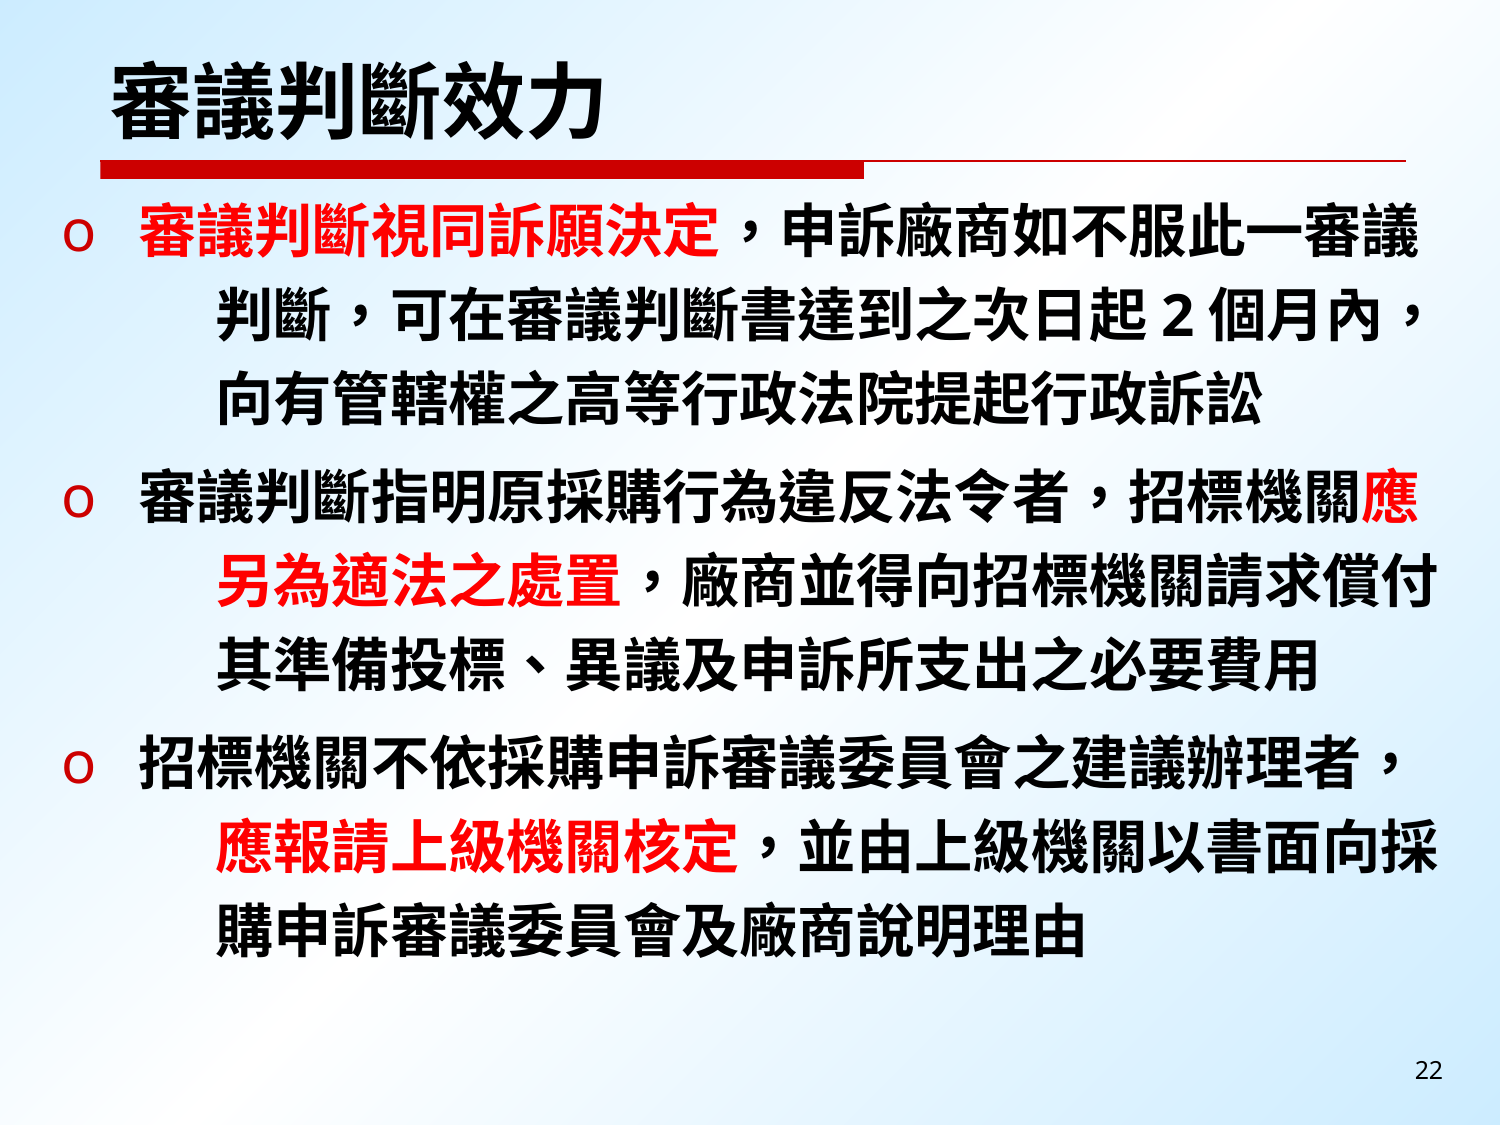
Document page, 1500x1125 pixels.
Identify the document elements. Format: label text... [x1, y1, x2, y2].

list 審議判斷視同訴願決定，申訴廠商如不服此一審議判斷，可在審議判斷書達到之次日起2個月內，向有管轄權之高等行政法院提起行政訴訟 審議判斷指明原採購行為違反法令者，招標機關應另為適法之處置，廠商並得向招標機關請求償付其準備投標、異議及申訴所支出之必要費用 招標機關不依採購申訴審議委員會之建議辦理者，應報請上級機關核定，並由上級機關以書面向採購申訴審議委員會及廠商說明理由 [46, 172, 1459, 1102]
title 審議判斷效力 [94, 30, 1407, 158]
